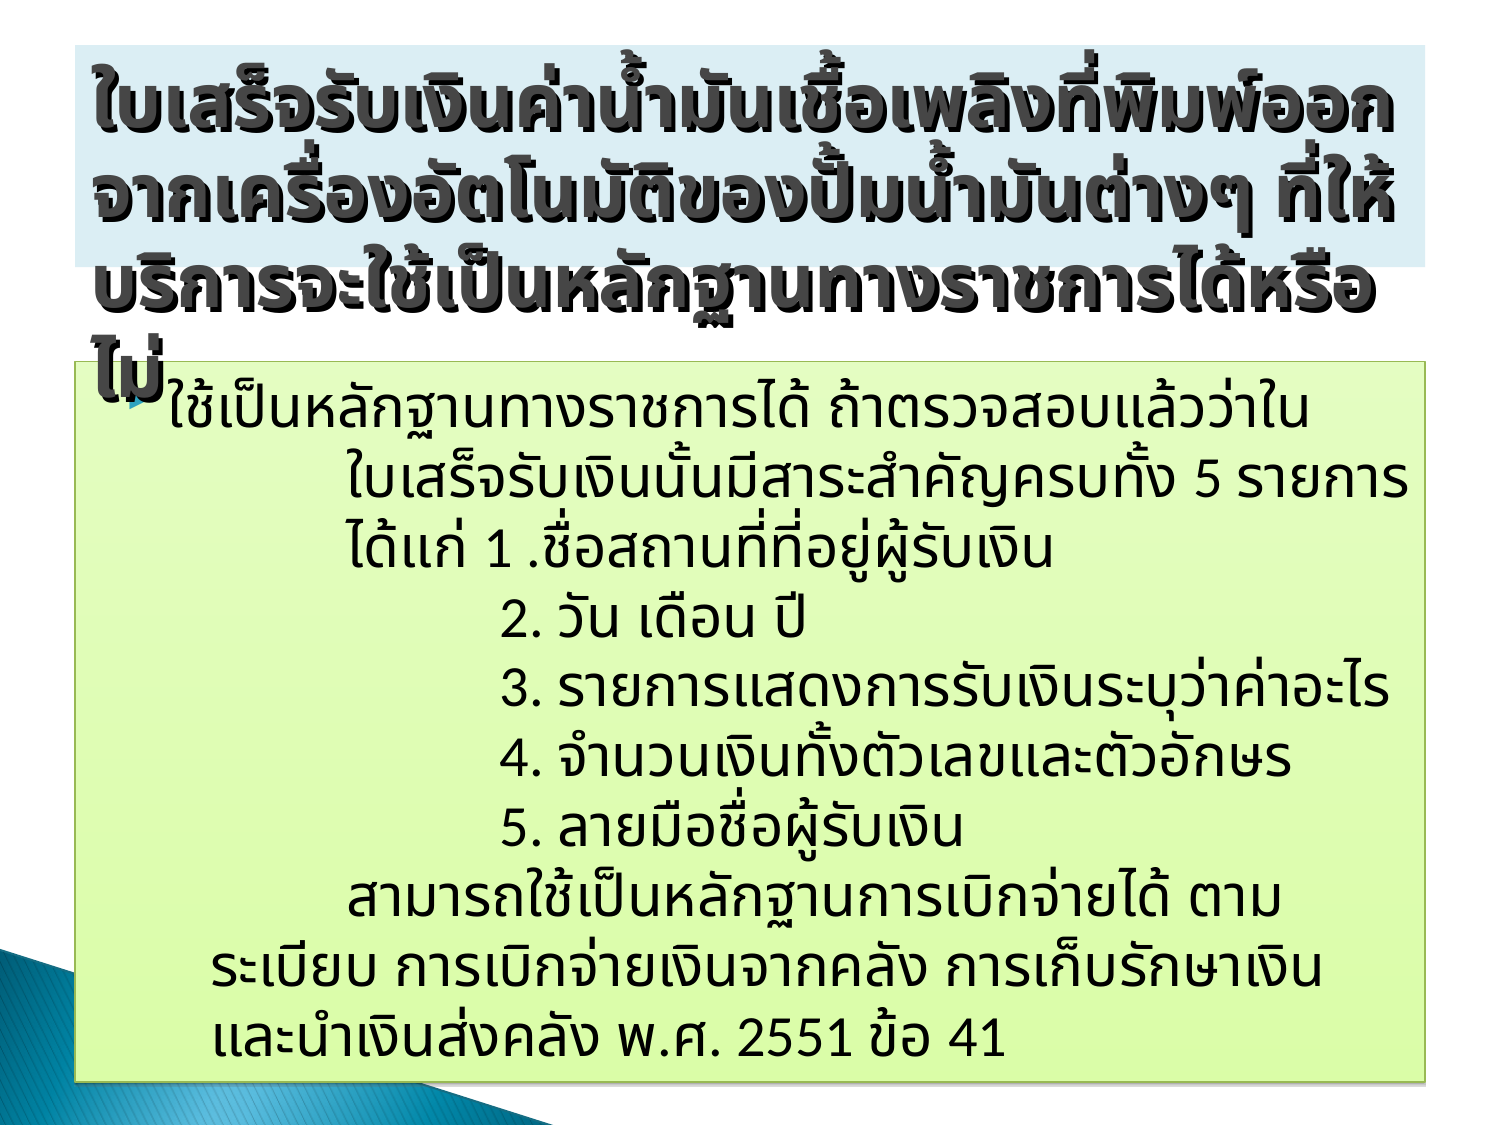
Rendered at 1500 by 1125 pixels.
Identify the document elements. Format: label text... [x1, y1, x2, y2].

list ใช้เป็นหลักฐานทางราชการได้ ถ้าตรวจสอบแล้วว่าใน ใบเสร็จรับเงินนั้นมีสาระสำคัญครบทั้ง 5 รายการ ได้แก่ 1 .ชื่อสถานที่ที่อยู่ผู้รับเงิน 2. วัน เดือน ปี 3. รายการแสดงการรับเงินระบุว่าค่าอะไร 4. จำนวนเงินทั้งตัวเลขและตัวอักษร 5. ลายมือชื่อผู้รับเงิน สามารถใช้เป็นหลักฐานการเบิกจ่ายได้ ตามระเบียบ การเบิกจ่ายเงินจากคลัง การเก็บรักษาเงิน และนำเงินส่งคลัง พ.ศ. 2551 ข้อ 41 [75, 361, 1426, 1083]
title ใบเสร็จรับเงินค่าน้ำมันเชื้อเพลิงที่พิมพ์ออกจากเครื่องอัตโนมัติของปั้มน้ำมันต่างๆ ที่ให้บริการจะใช้เป็นหลักฐานทางราชการได้หรือไม่ [75, 45, 1426, 268]
